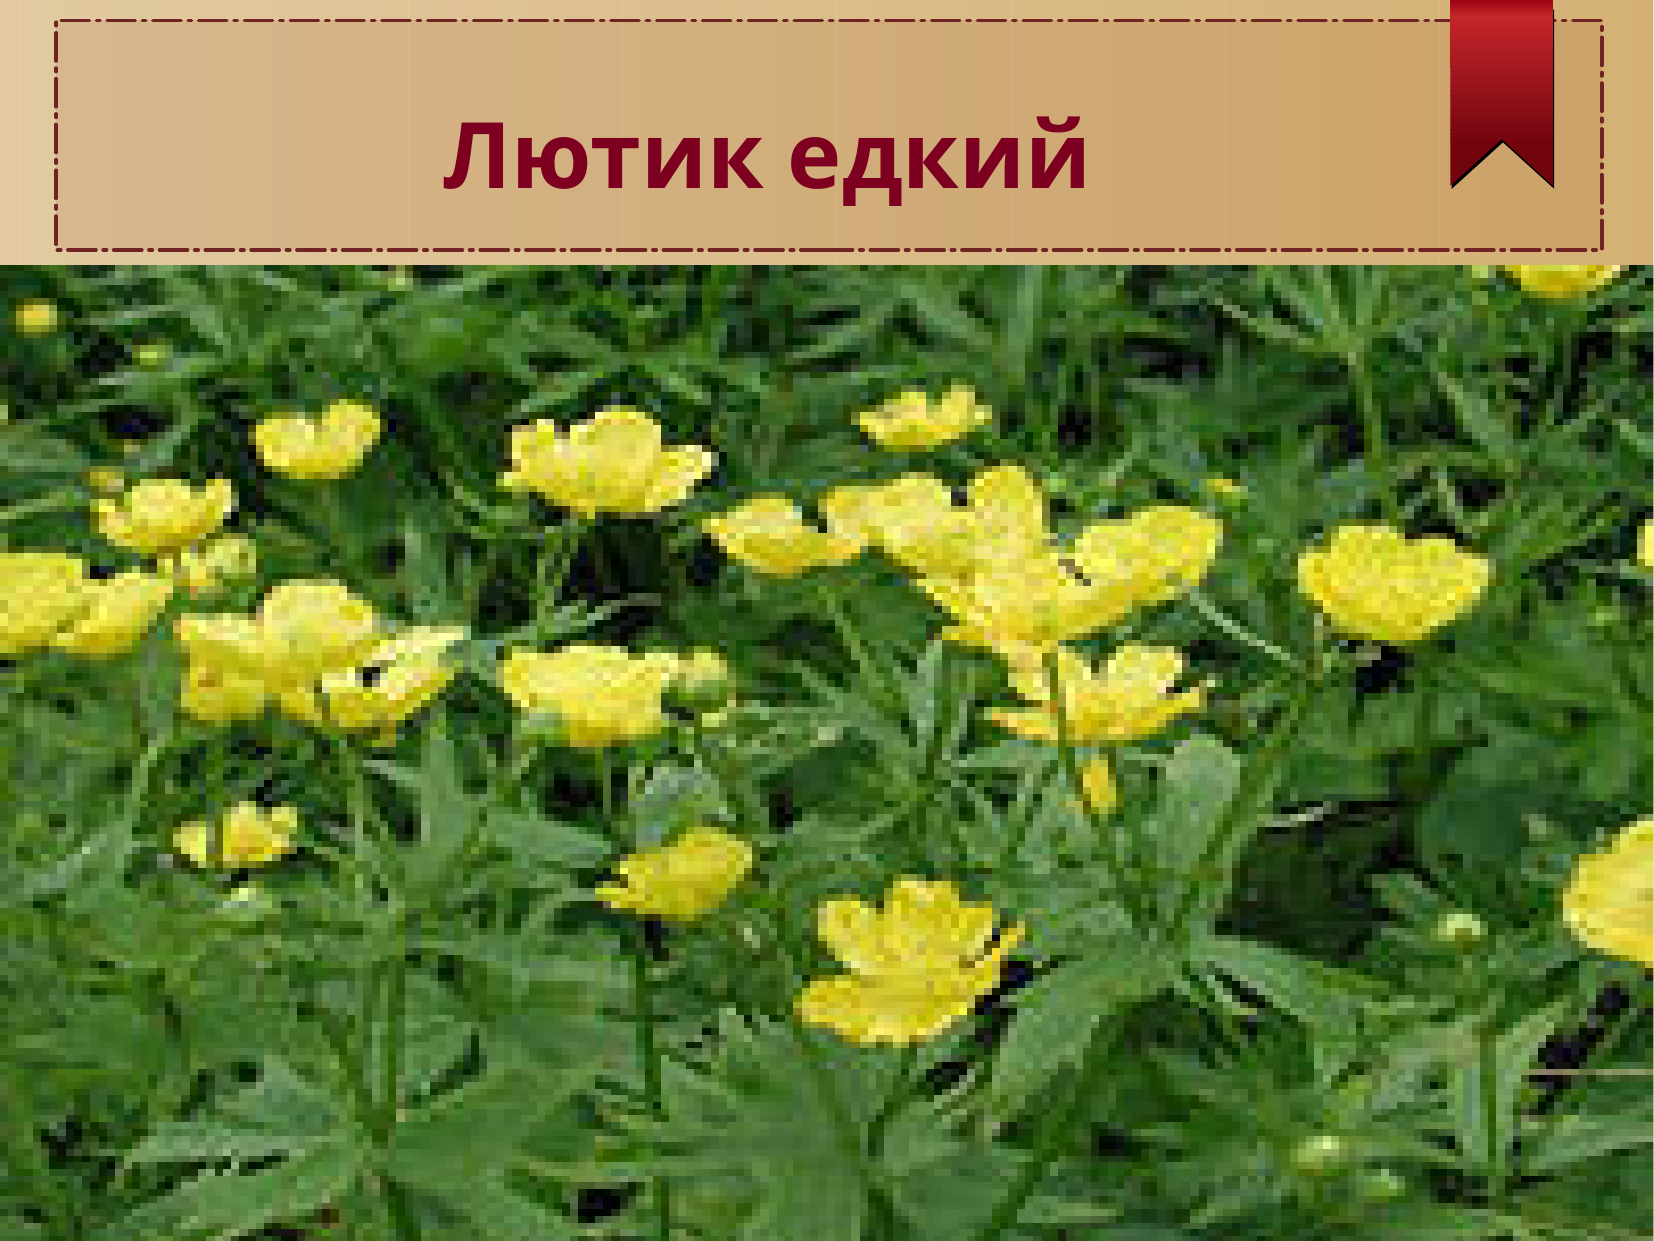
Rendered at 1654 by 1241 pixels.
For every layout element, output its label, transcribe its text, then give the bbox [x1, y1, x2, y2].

title Лютик едкий [82, 49, 1453, 257]
picture [0, 265, 1654, 1241]
